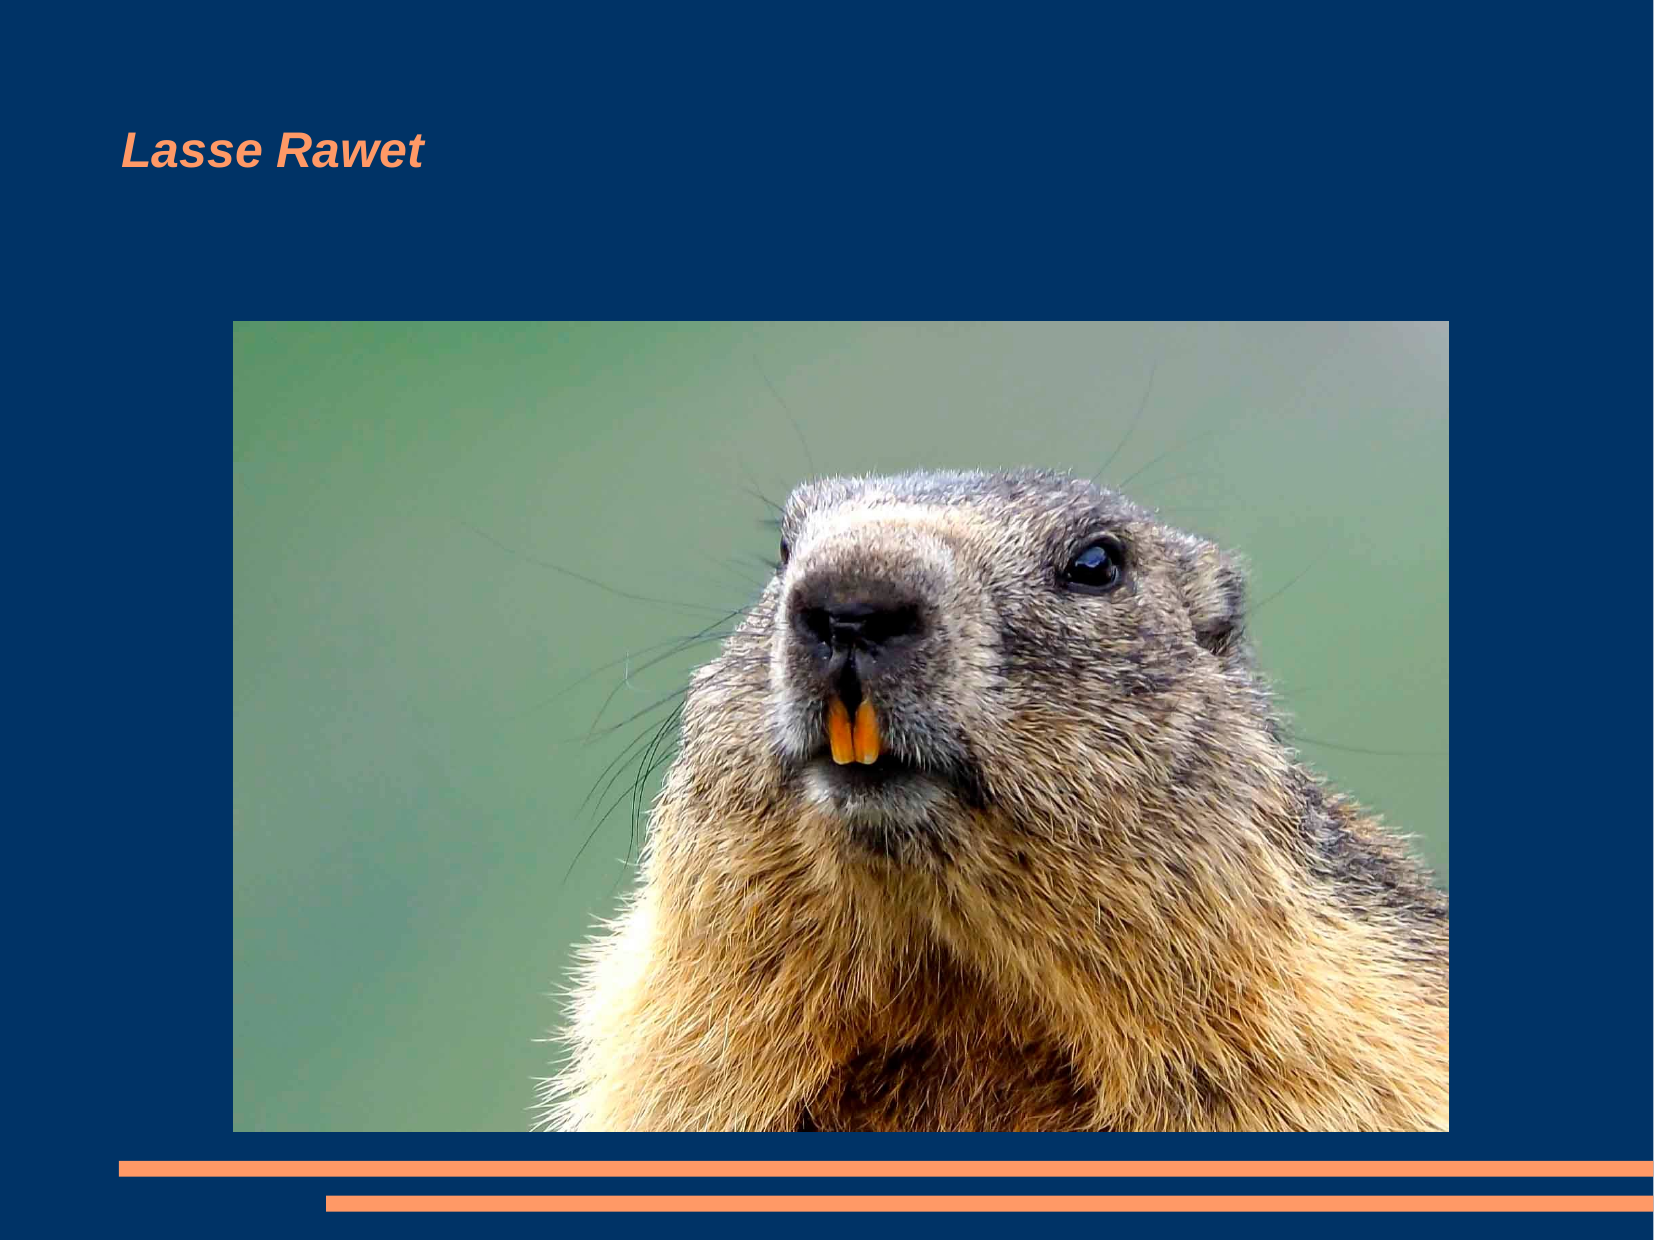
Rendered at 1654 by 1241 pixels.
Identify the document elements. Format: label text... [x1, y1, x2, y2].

picture [233, 321, 1449, 1132]
title Lasse Rawet [121, 46, 1534, 254]
